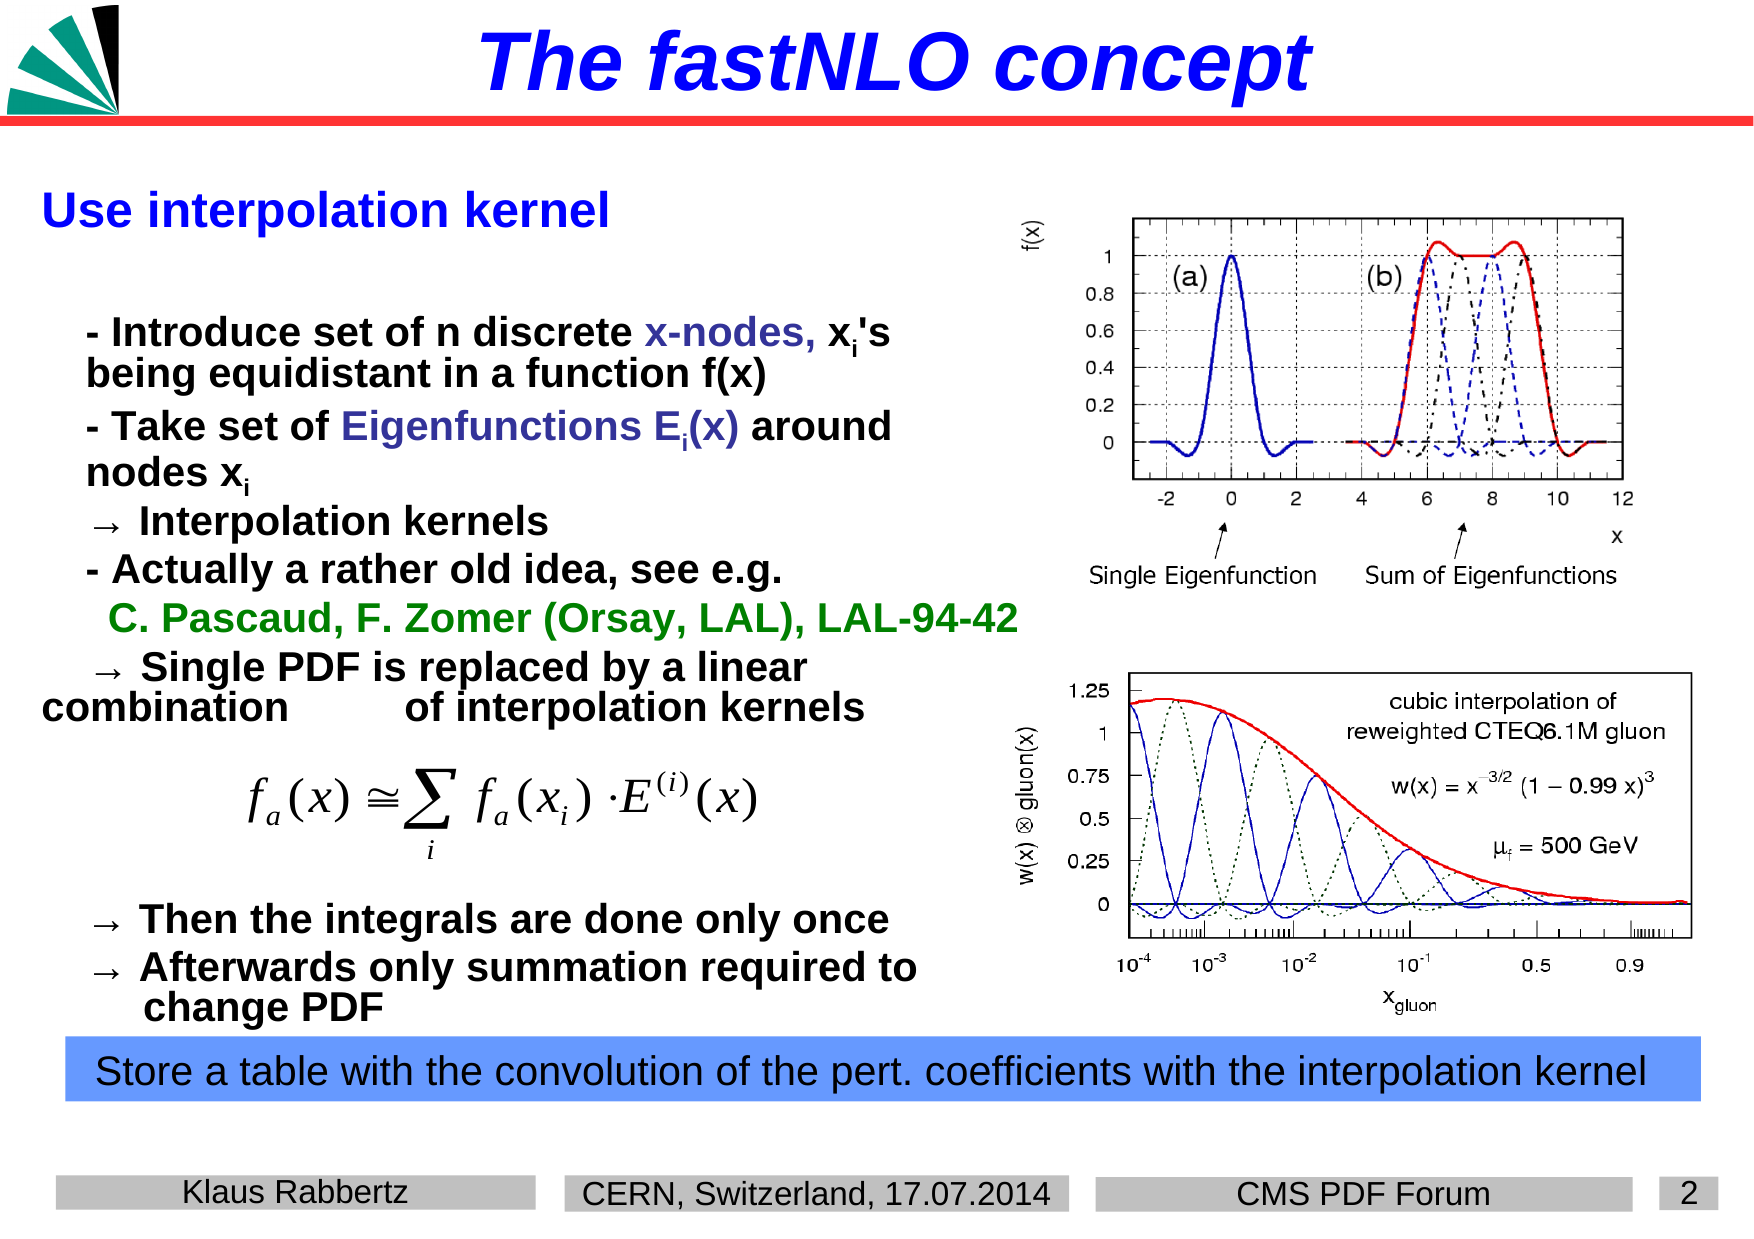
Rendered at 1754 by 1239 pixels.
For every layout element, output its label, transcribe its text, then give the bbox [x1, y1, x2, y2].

picture [1083, 197, 1652, 601]
text_box Store a table with the convolution of the pert. coefficients with the interpolation kernel [65, 1036, 1701, 1102]
title The fastNLO concept [123, 0, 1606, 115]
picture [7, 5, 119, 116]
picture [1083, 655, 1705, 1019]
text_box Use interpolation kernel - Introduce set of n discrete x-nodes, xi's being equidistant in a function f(x) - Take set of Eigenfunctions Ei(x) around nodes xi → Interpolation kernels - Actually a rather old idea, see e.g. C. Pascaud, F. Zomer (Orsay, LAL), LAL-94-42 → Single PDF is replaced by a linear combination of interpolation kernels → Then the integrals are done only once → Afterwards only summation required to change PDF [12, 181, 1083, 1087]
